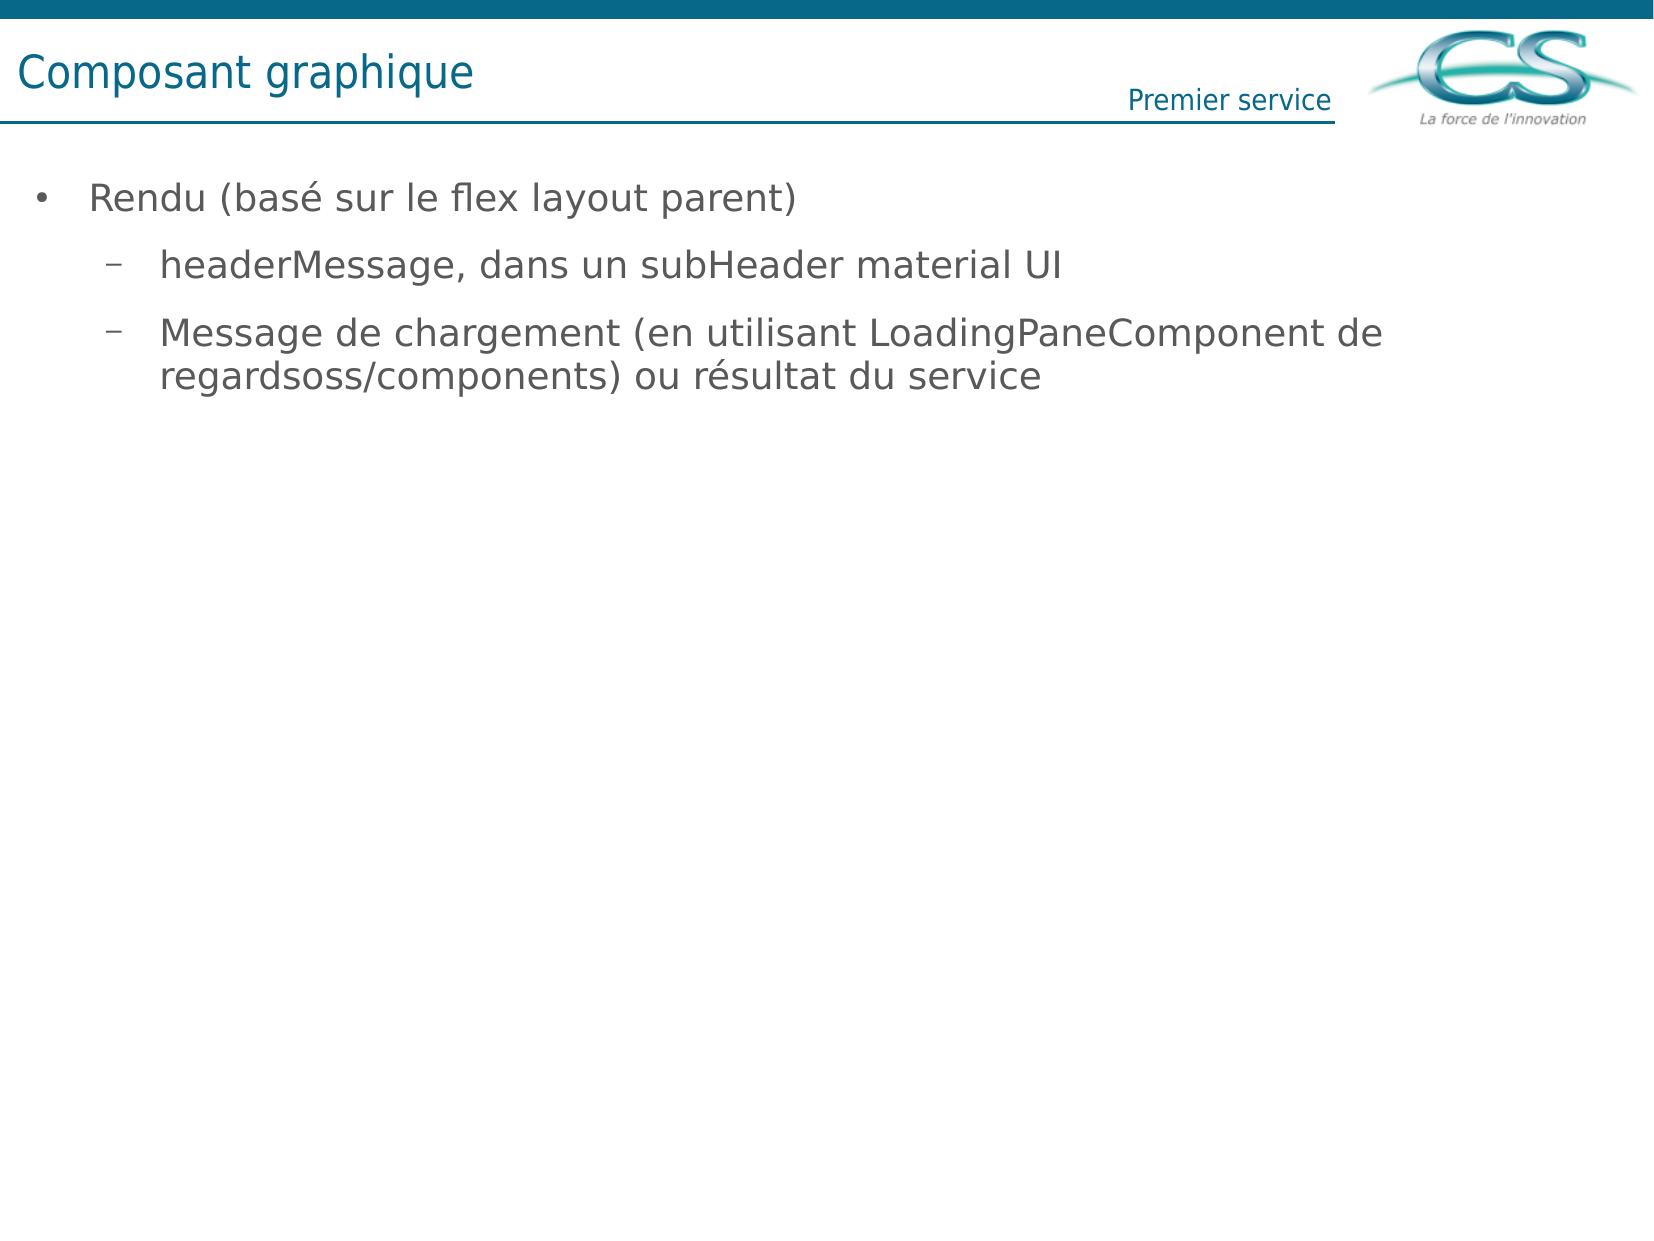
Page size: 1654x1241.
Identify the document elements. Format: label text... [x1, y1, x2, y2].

picture [1368, 28, 1642, 128]
title Composant graphique [17, 46, 1368, 106]
text_box Premier service [1116, 71, 1359, 164]
list Rendu (basé sur le flex layout parent) headerMessage, dans un subHeader material UI Message de chargement (en utilisant LoadingPaneComponent de regardsoss/components) ou résultat du service [17, 177, 1630, 1217]
